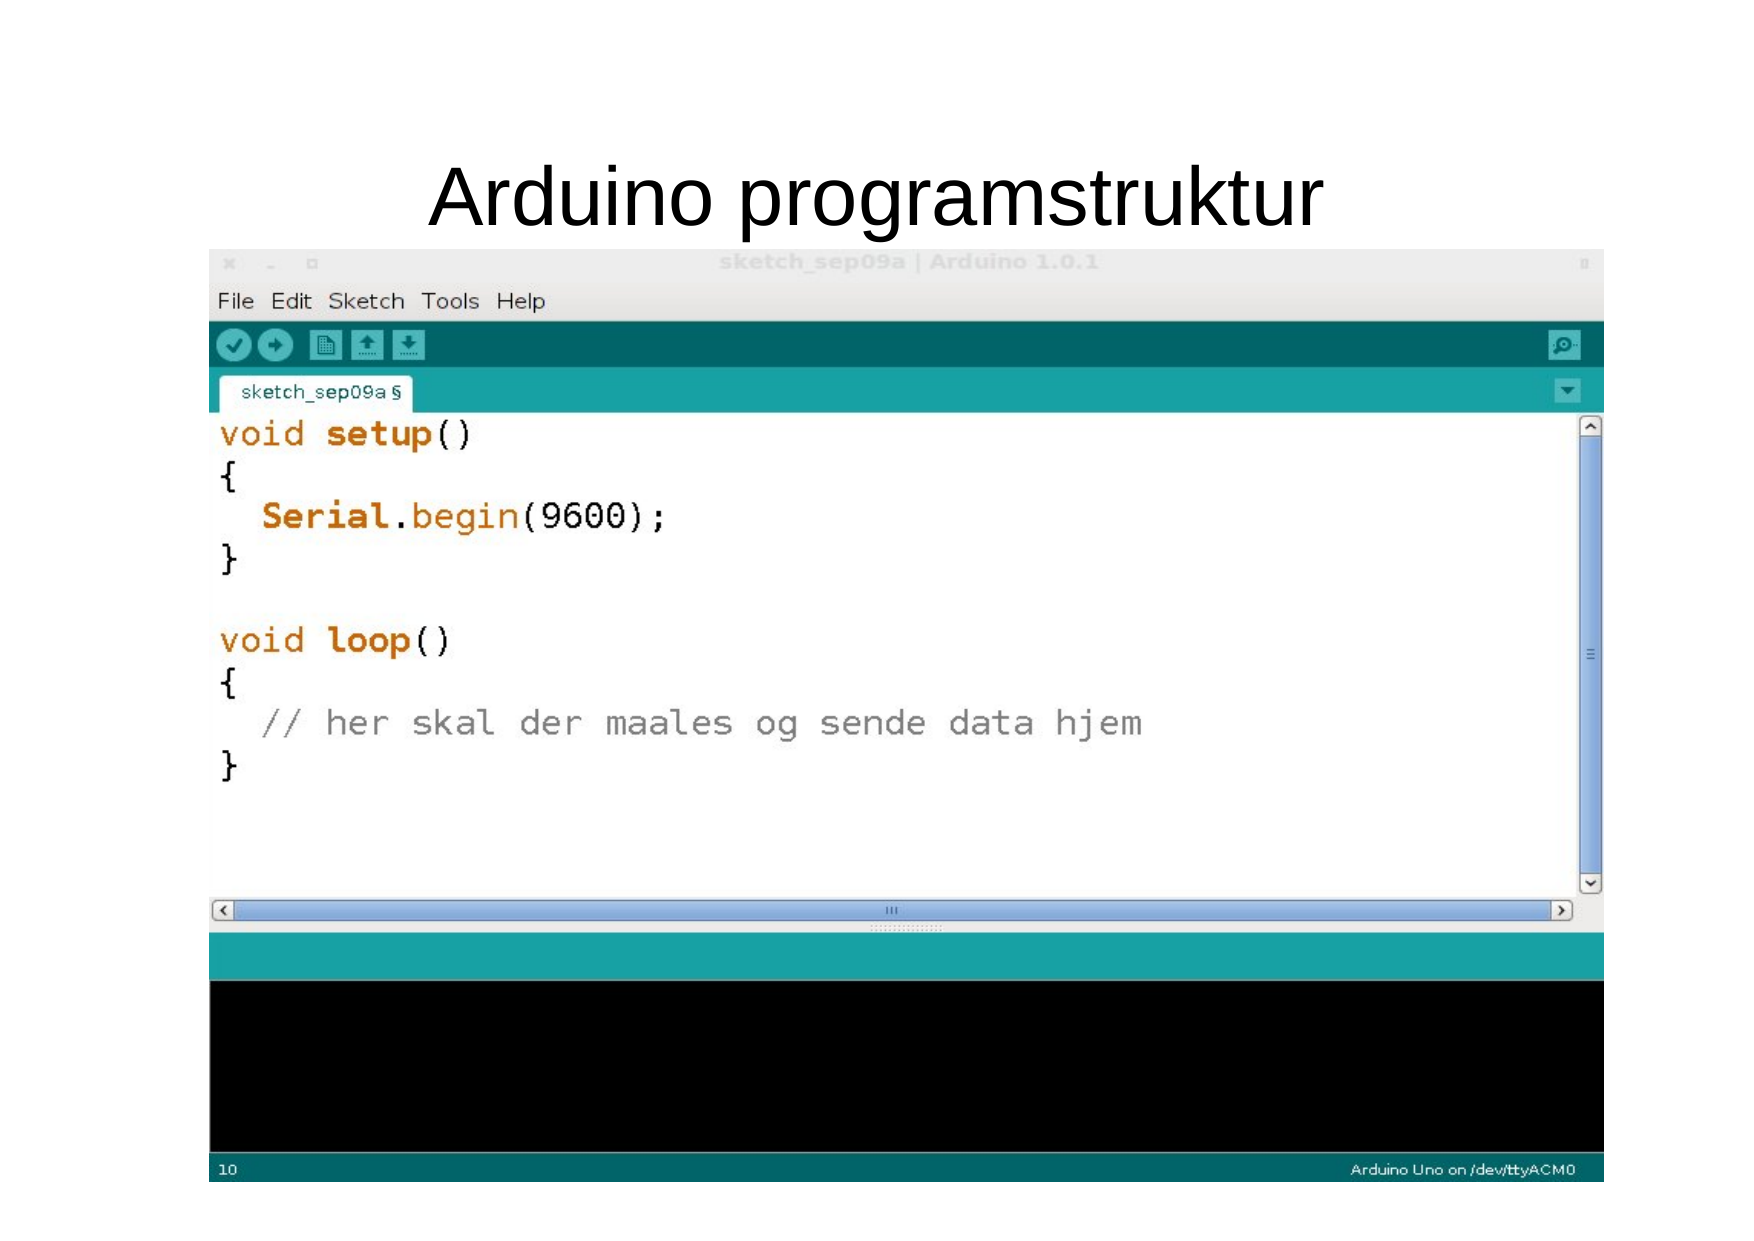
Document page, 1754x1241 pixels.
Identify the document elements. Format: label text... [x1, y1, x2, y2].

title Arduino programstruktur [140, 103, 1614, 291]
picture [209, 249, 1604, 1182]
